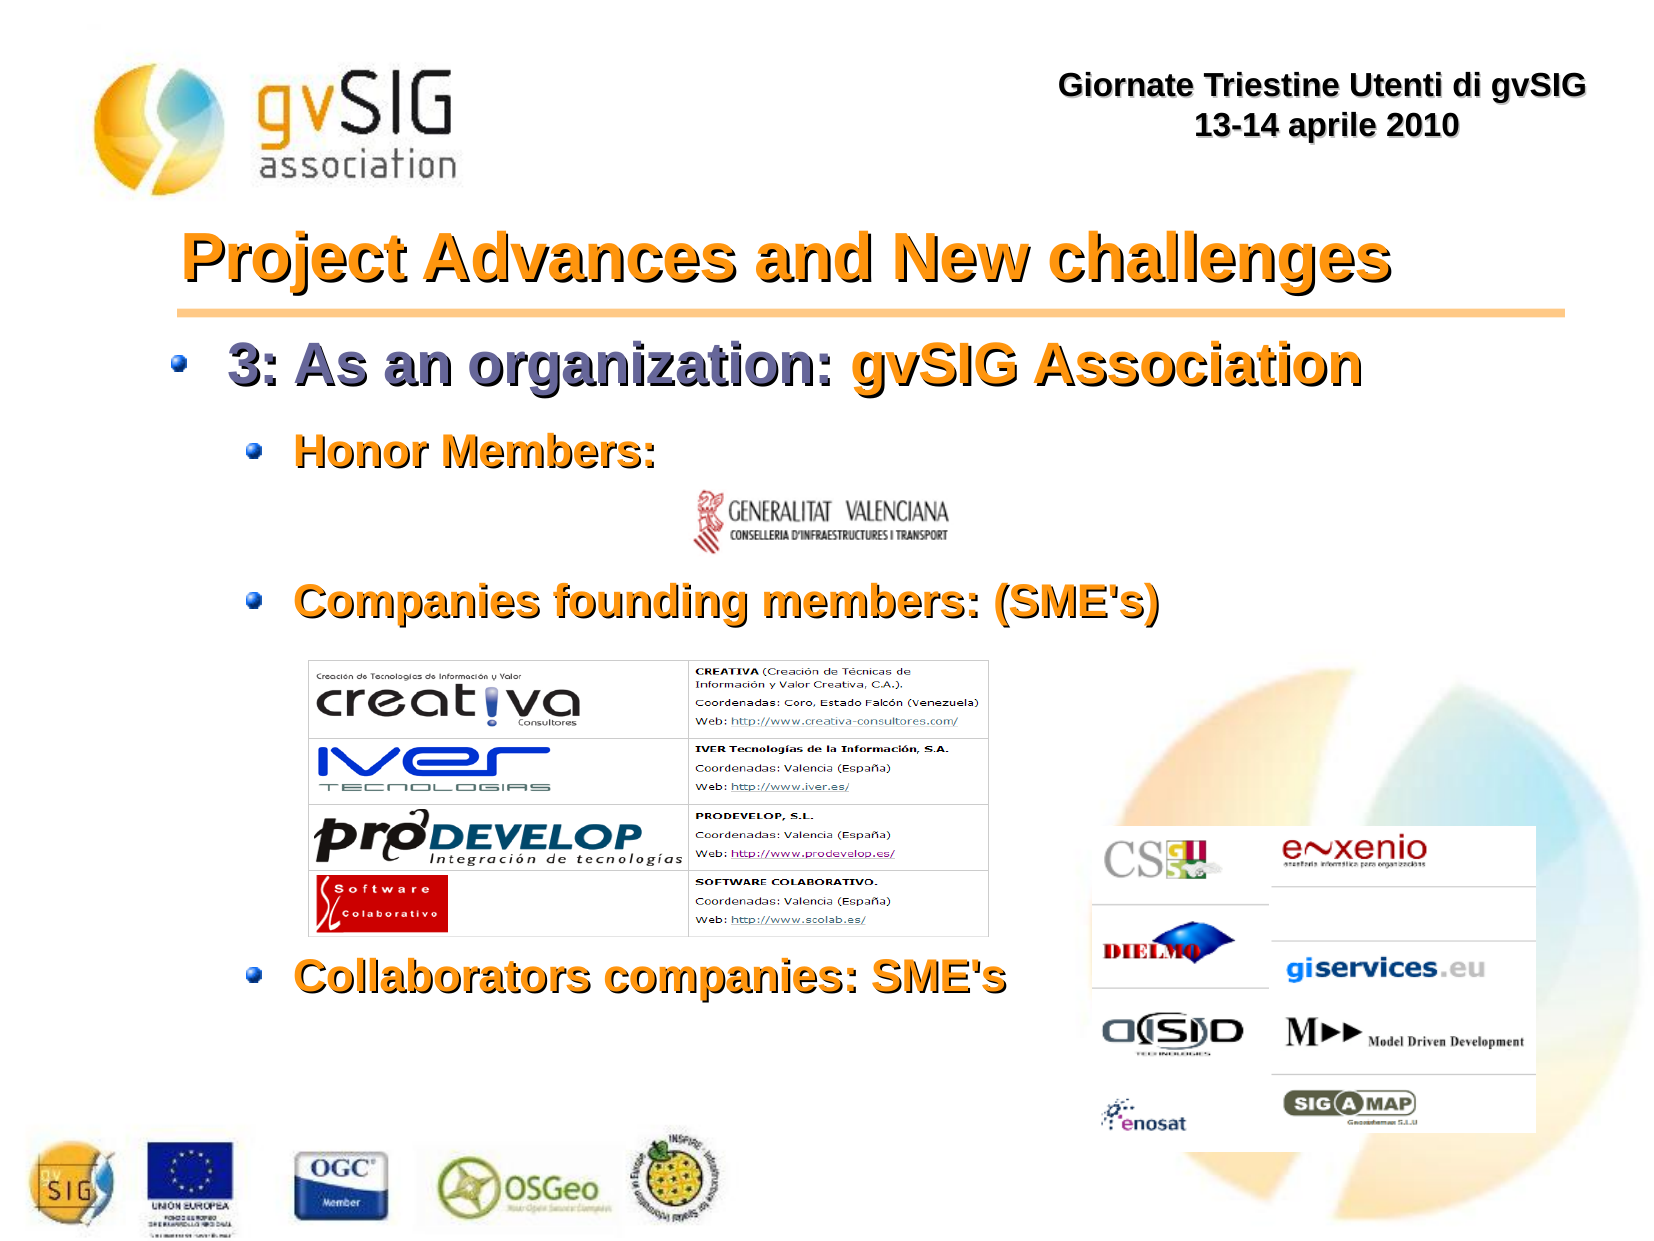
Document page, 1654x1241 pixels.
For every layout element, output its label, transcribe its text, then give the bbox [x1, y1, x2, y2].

list 3: As an organization: gvSIG Association Honor Members: Companies founding members: (SME's) Collaborators companies: SME's [171, 236, 1595, 1063]
picture [1, 0, 1654, 1241]
text_box Project Advances and New challenges [165, 212, 1408, 302]
